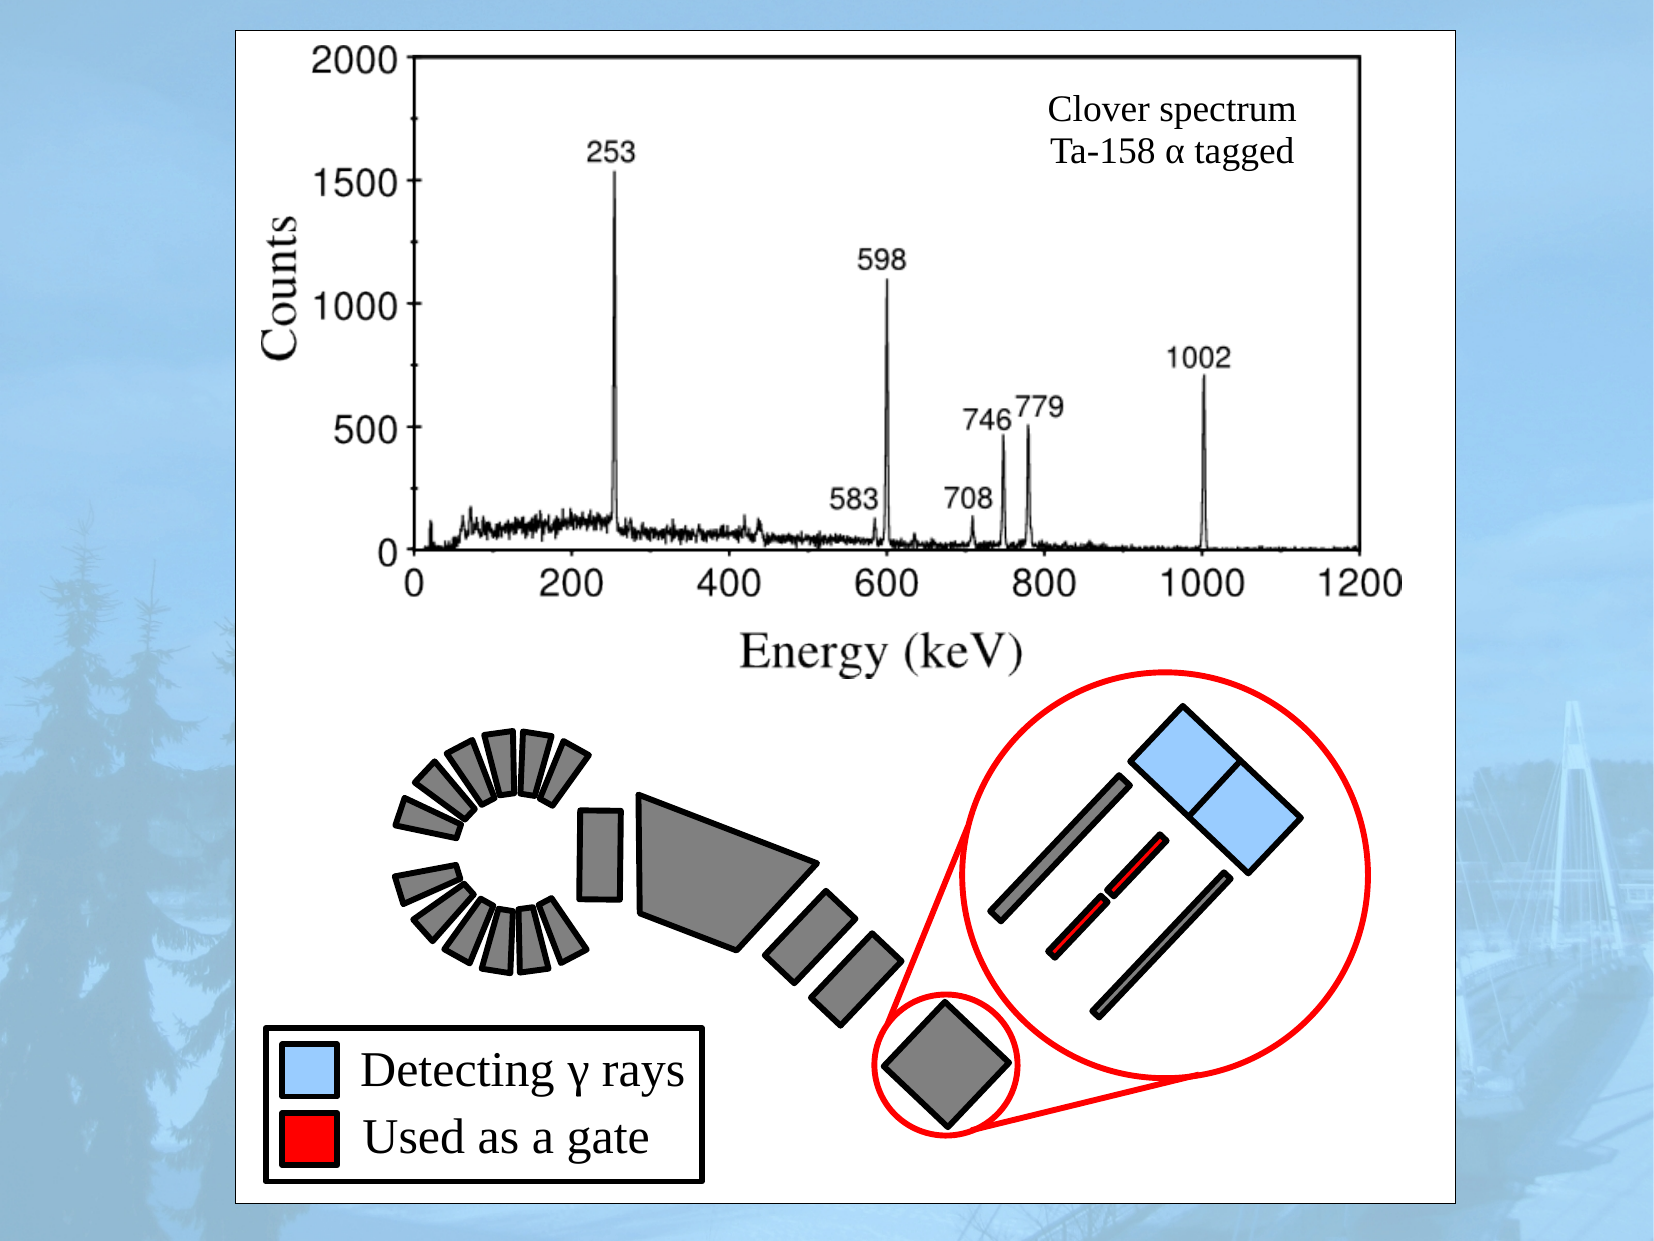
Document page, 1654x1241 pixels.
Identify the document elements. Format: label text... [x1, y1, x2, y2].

picture [0, 0, 1654, 1241]
text_box [235, 30, 1456, 1204]
text_box Used as a gate [347, 1102, 666, 1173]
text_box Detecting γ rays [345, 1034, 699, 1105]
text_box Clover spectrum Ta-158 α tagged [1032, 81, 1313, 179]
